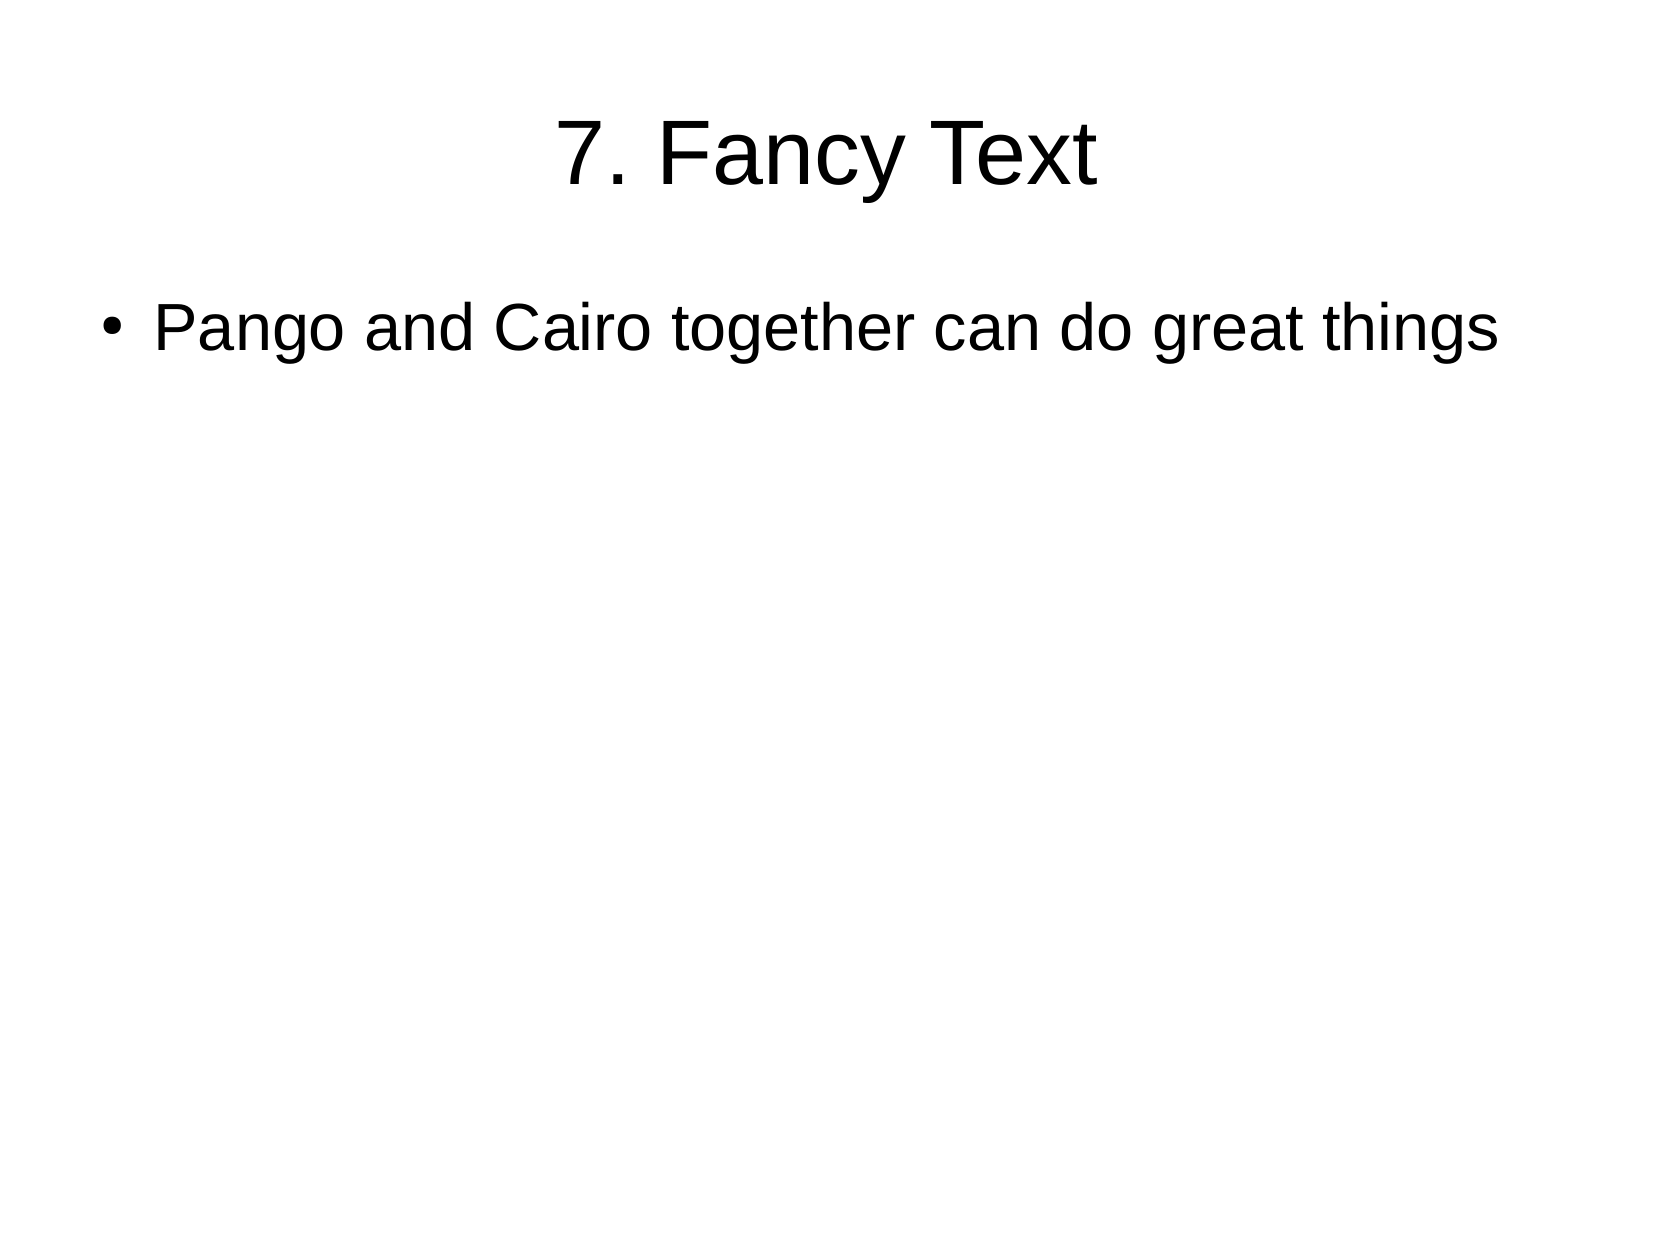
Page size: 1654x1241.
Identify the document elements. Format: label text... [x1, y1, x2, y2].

title 7. Fancy Text [82, 49, 1571, 257]
list Pango and Cairo together can do great things [82, 290, 1571, 1010]
